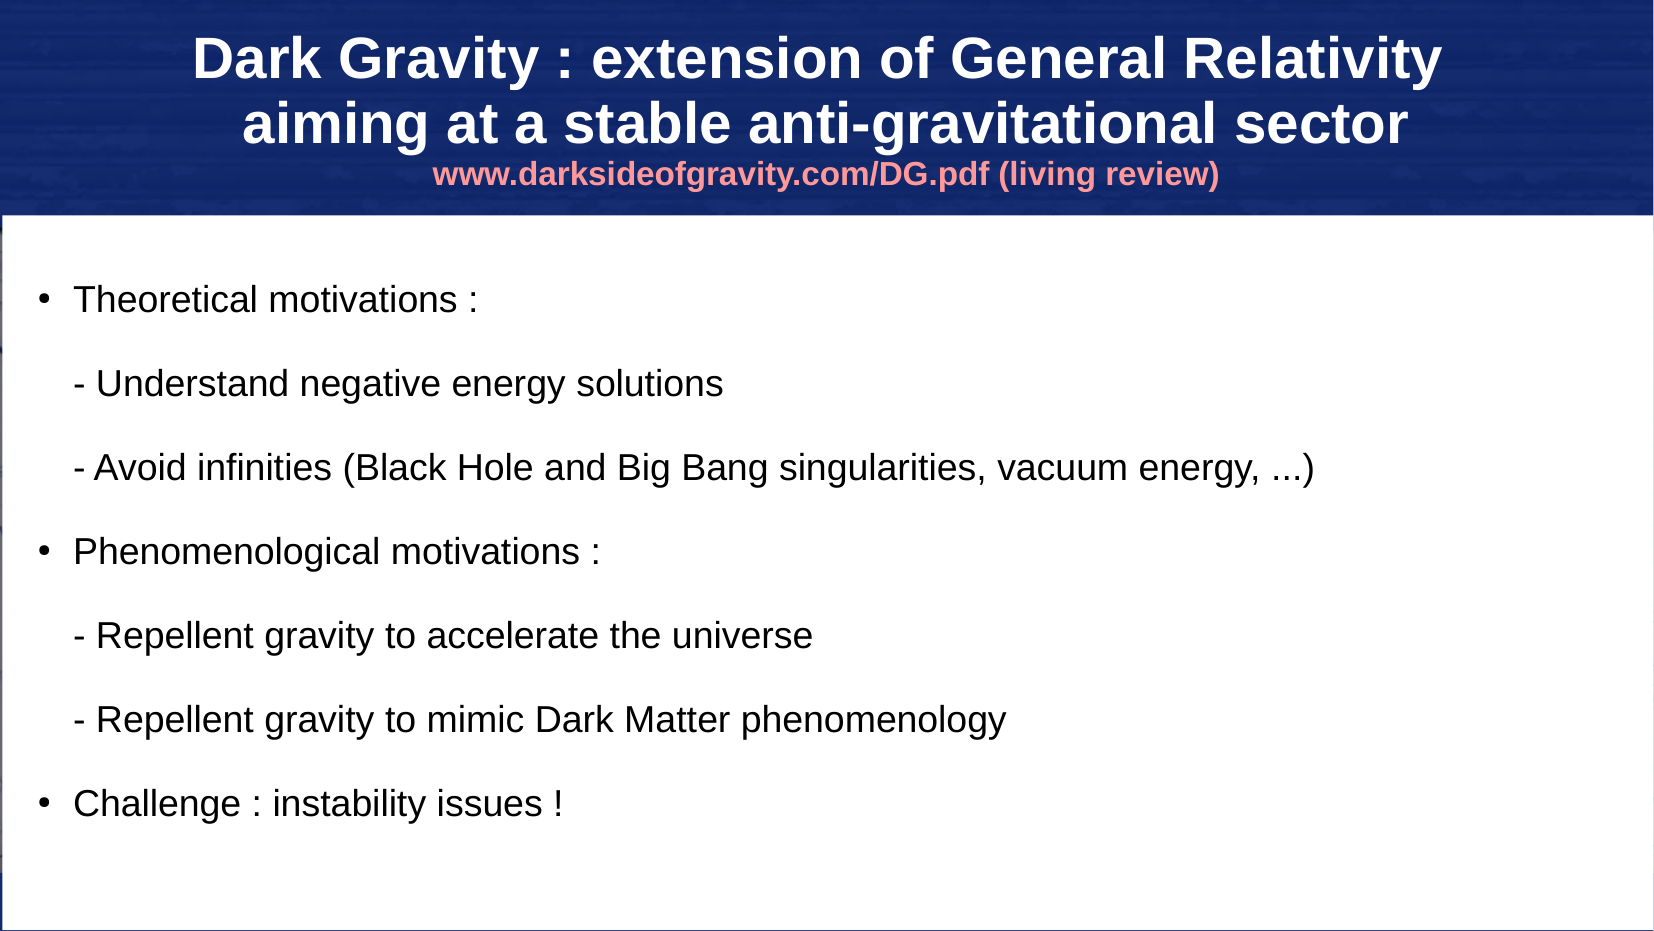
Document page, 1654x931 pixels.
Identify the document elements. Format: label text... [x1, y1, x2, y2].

picture [0, 0, 1654, 931]
title Dark Gravity : extension of General Relativity aiming at a stable anti-gravitational sector www.darksideofgravity.com/DG.pdf (living review) [82, 11, 1571, 207]
subtitle Theoretical motivations : - Understand negative energy solutions - Avoid infinities (Black Hole and Big Bang singularities, vacuum energy, ...) Phenomenological motivations : - Repellent gravity to accelerate the universe - Repellent gravity to mimic Dark Matter phenomenology Challenge : instability issues ! [2, 215, 1654, 931]
